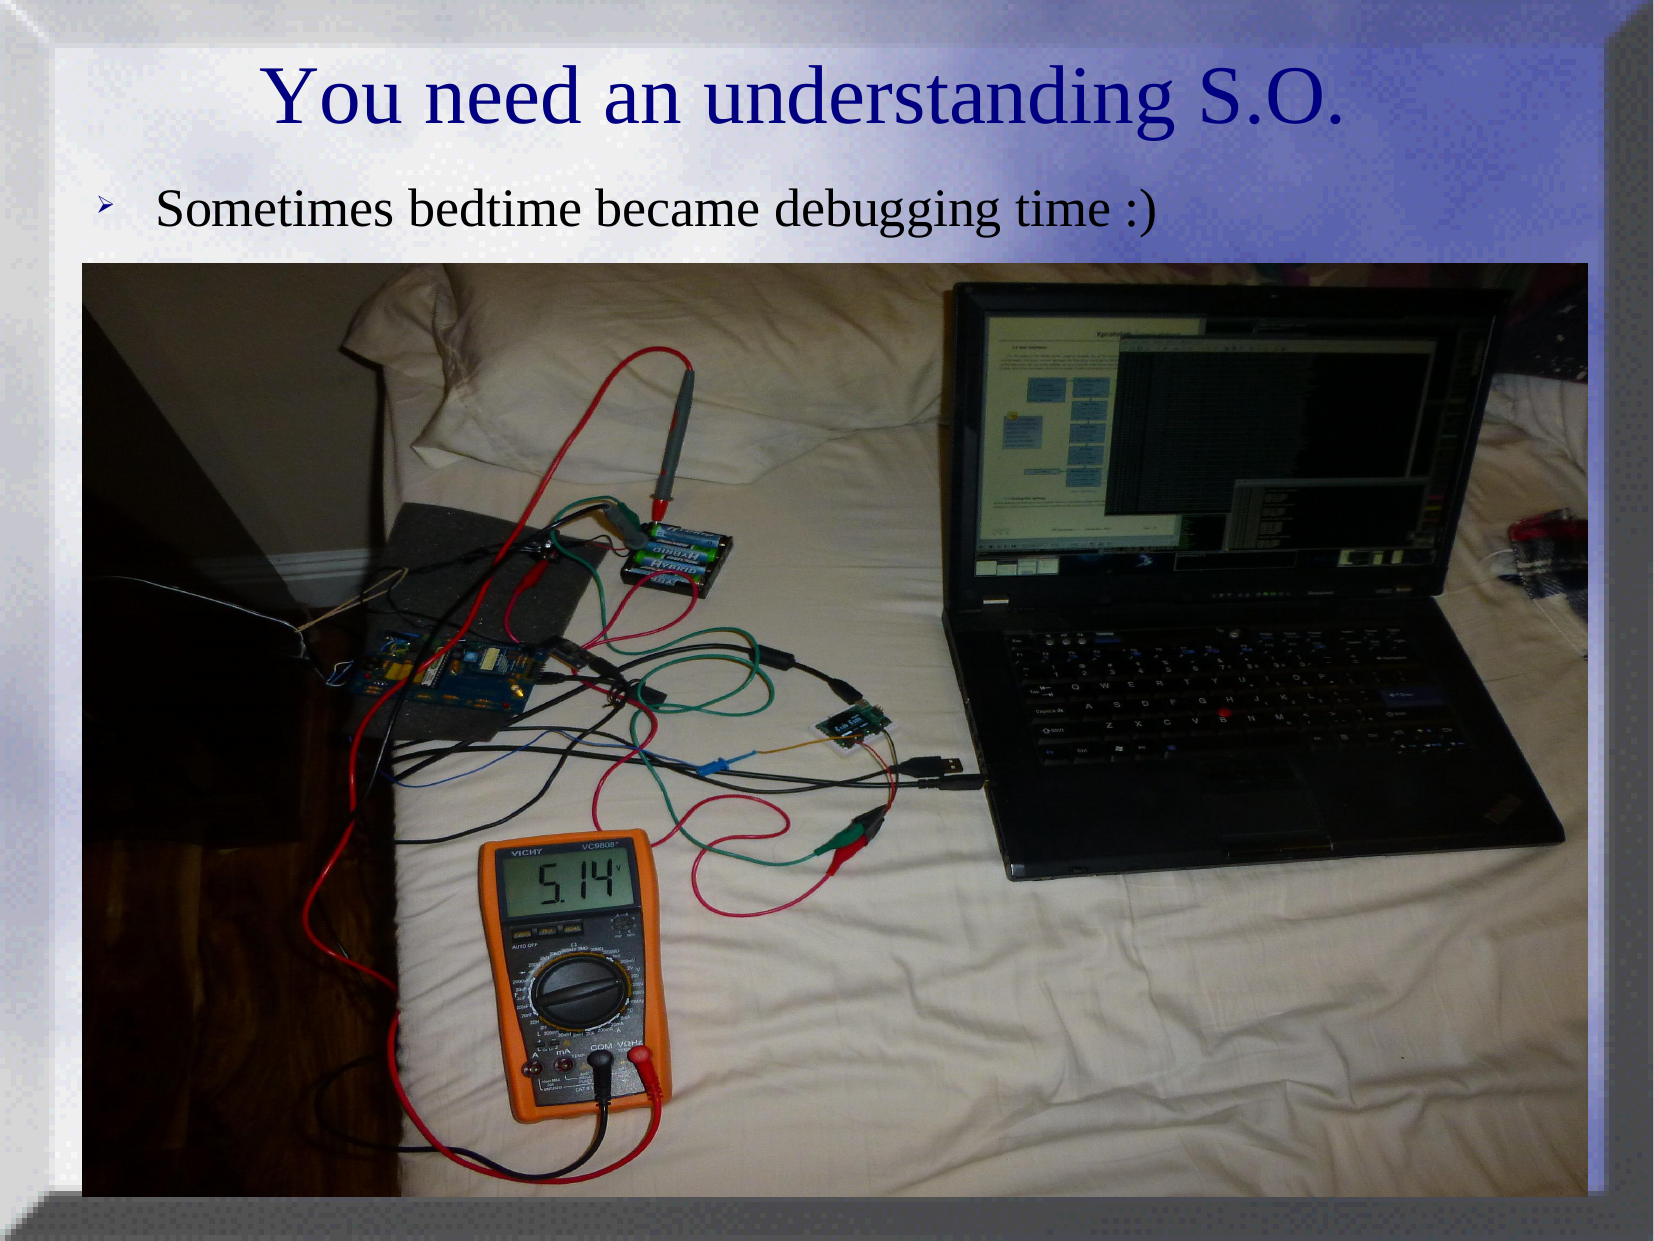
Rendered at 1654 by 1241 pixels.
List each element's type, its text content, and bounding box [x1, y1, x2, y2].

title You need an understanding S.O. [184, 42, 1423, 149]
picture [0, 0, 1654, 1241]
list Sometimes bedtime became debugging time :) [96, 178, 1388, 254]
